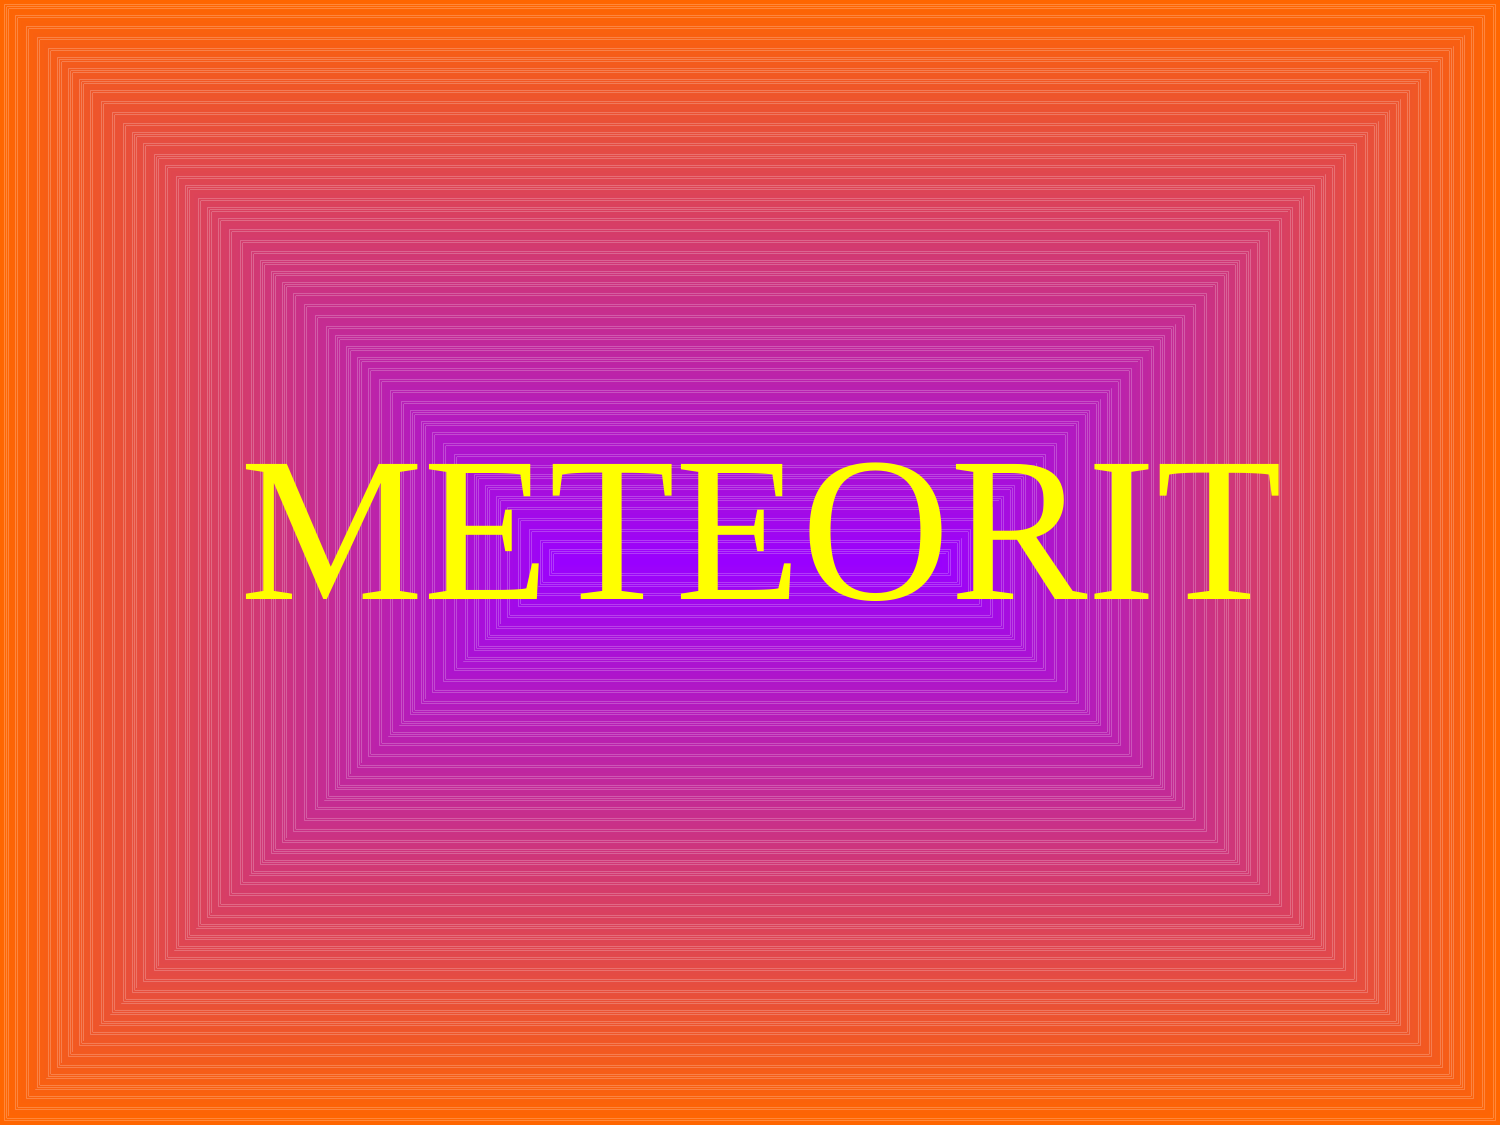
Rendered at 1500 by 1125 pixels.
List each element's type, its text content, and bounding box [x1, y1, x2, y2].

text_box METEORIT [100, 385, 1424, 649]
